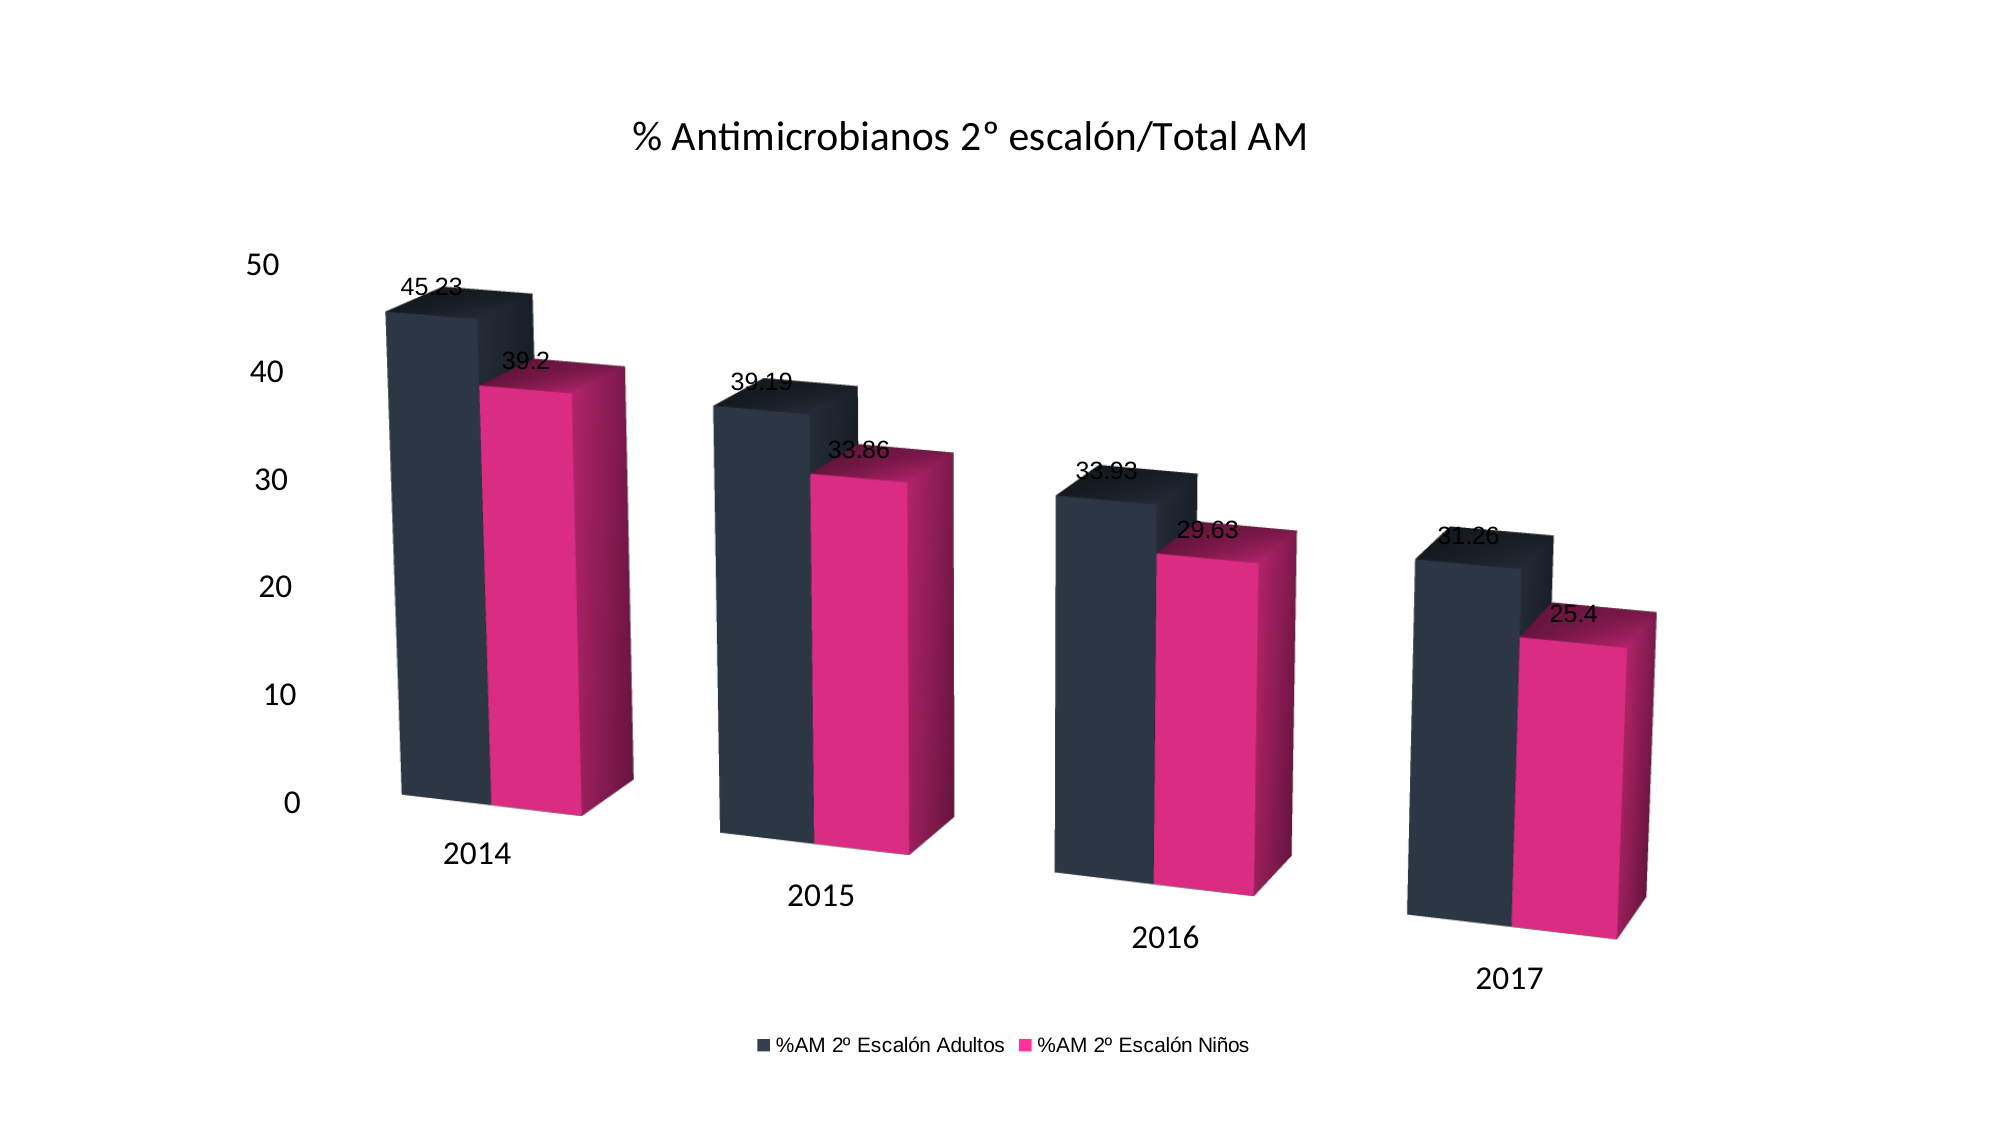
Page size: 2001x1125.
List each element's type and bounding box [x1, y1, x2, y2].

chart [129, 106, 1878, 1063]
